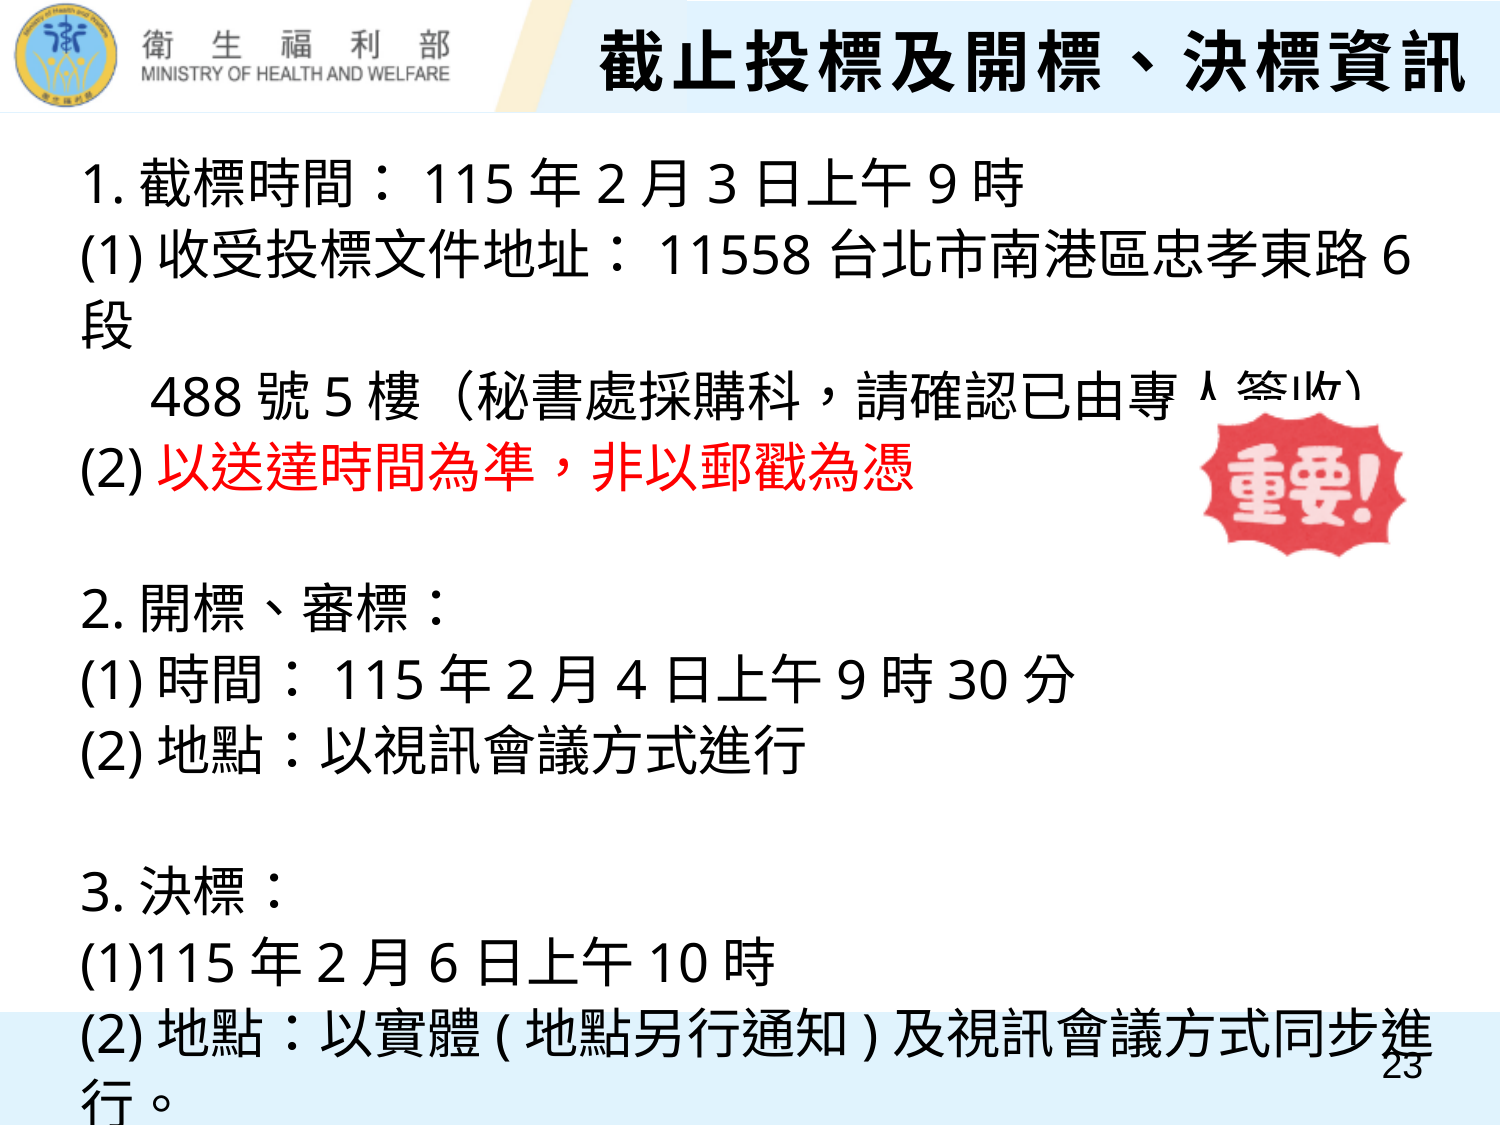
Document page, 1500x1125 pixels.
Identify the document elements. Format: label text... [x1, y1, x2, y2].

picture [1168, 400, 1435, 563]
text_box 截止投標及開標、決標資訊 [580, 12, 1487, 109]
text_box 23 [1366, 1033, 1459, 1094]
text_box 1.截標時間：115年2月3日上午9時 (1)收受投標文件地址：11558台北市南港區忠孝東路6段 488號5樓（秘書處採購科，請確認已由專人簽收） (2)以送達時間為凖，非以郵戳為憑 2.開標、審標： (1)時間：115年2月4日上午9時30分 (2)地點：以視訊會議方式進行 3.決標： (1)115年2月6日上午10時 (2)地點：以實體(地點另行通知)及視訊會議方式同步進行。 [65, 136, 1459, 1125]
